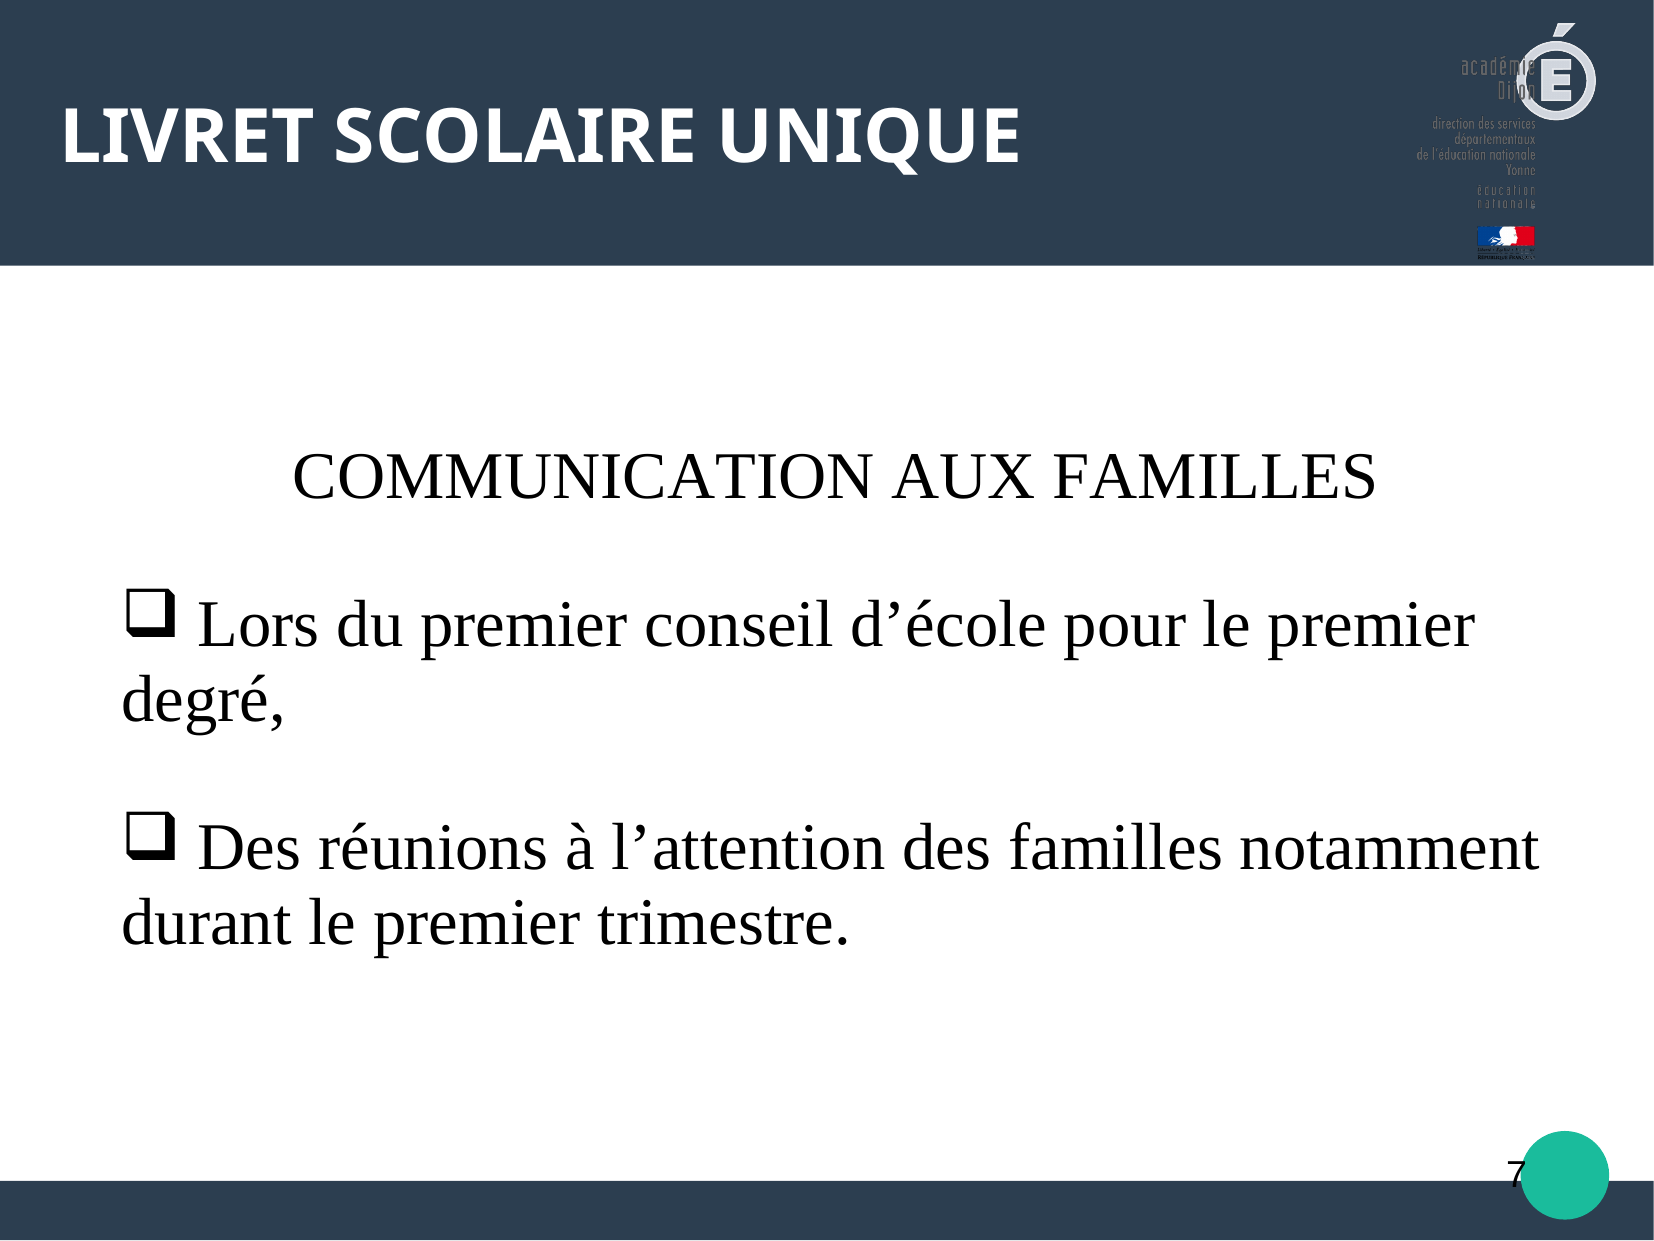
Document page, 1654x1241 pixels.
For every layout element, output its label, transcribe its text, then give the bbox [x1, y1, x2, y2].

picture [1417, 23, 1596, 260]
text_box COMMUNICATION AUX FAMILLES Lors du premier conseil d’école pour le premier degré, Des réunions à l’attention des familles notamment durant le premier trimestre. [106, 430, 1583, 967]
title LIVRET SCOLAIRE UNIQUE [59, 49, 1417, 207]
